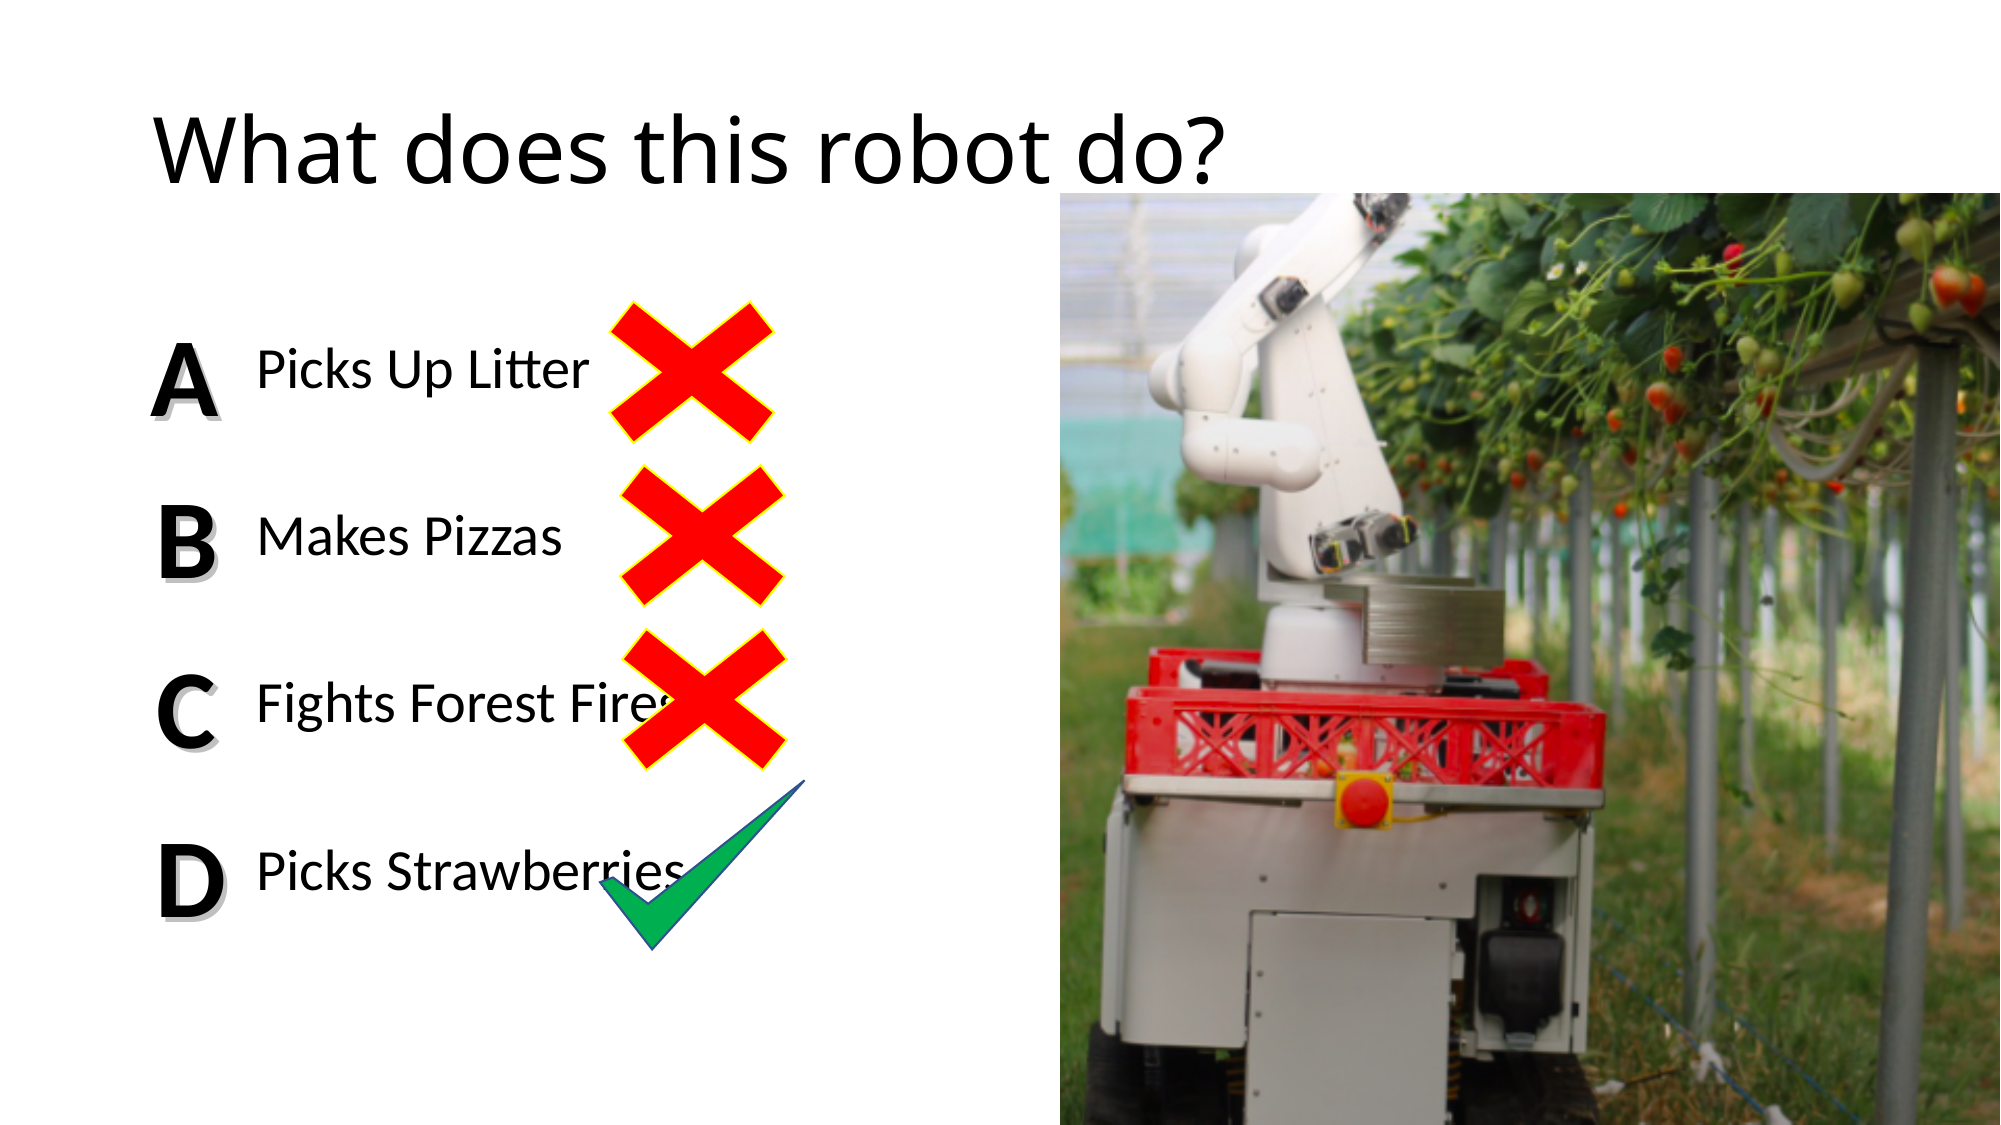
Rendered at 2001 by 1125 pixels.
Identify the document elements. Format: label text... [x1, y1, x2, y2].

text_box [620, 465, 785, 607]
picture [1060, 193, 2000, 1125]
text_box [600, 780, 805, 950]
text_box [622, 628, 787, 771]
text_box B [140, 459, 233, 609]
text_box D [140, 798, 241, 948]
list Picks Up Litter Makes Pizzas Fights Forest Fires Picks Strawberries [241, 330, 814, 1045]
title What does this robot do? [137, 59, 1785, 248]
text_box C [142, 628, 232, 778]
text_box A [135, 297, 233, 447]
text_box [609, 301, 775, 443]
